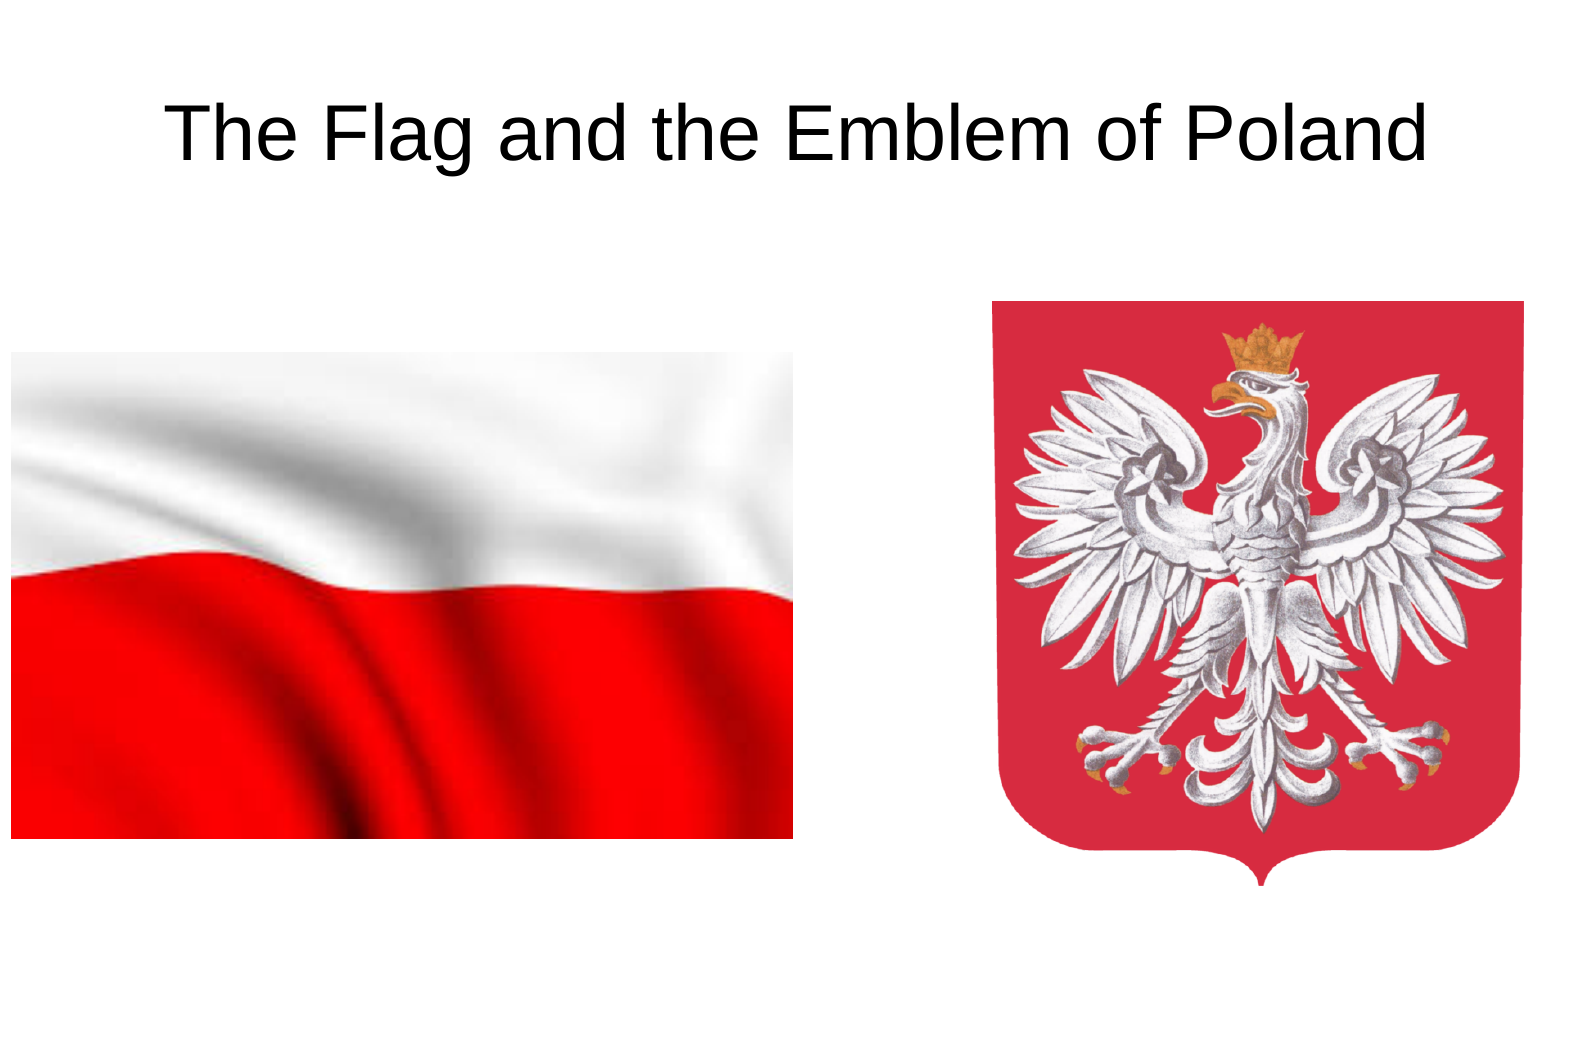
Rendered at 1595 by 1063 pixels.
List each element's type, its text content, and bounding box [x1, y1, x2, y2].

picture [992, 301, 1524, 886]
title The Flag and the Emblem of Poland [79, 42, 1515, 220]
picture [11, 352, 793, 839]
